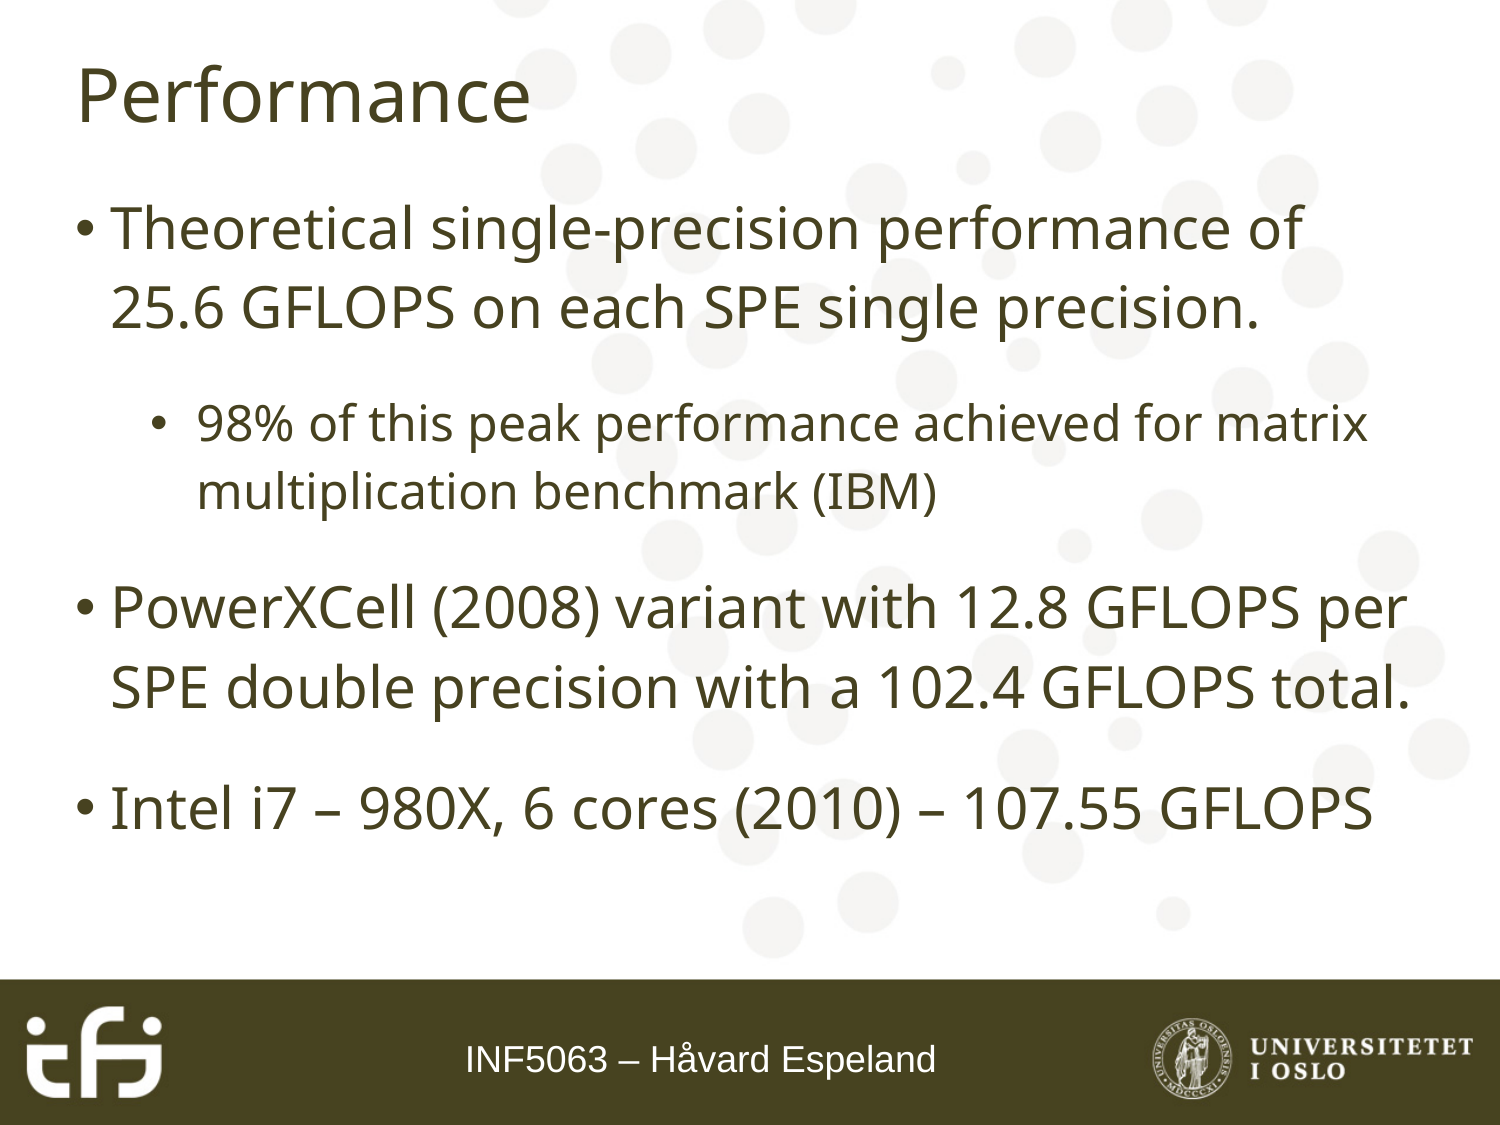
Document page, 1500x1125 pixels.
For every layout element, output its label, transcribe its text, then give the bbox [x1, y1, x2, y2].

list Theoretical single-precision performance of 25.6 GFLOPS on each SPE single precision. 98% of this peak performance achieved for matrix multiplication benchmark (IBM) PowerXCell (2008) variant with 12.8 GFLOPS per SPE double precision with a 102.4 GFLOPS total. Intel i7 – 980X, 6 cores (2010) – 107.55 GFLOPS [75, 187, 1426, 938]
picture [0, 0, 1500, 1125]
title Performance [75, 40, 1426, 146]
